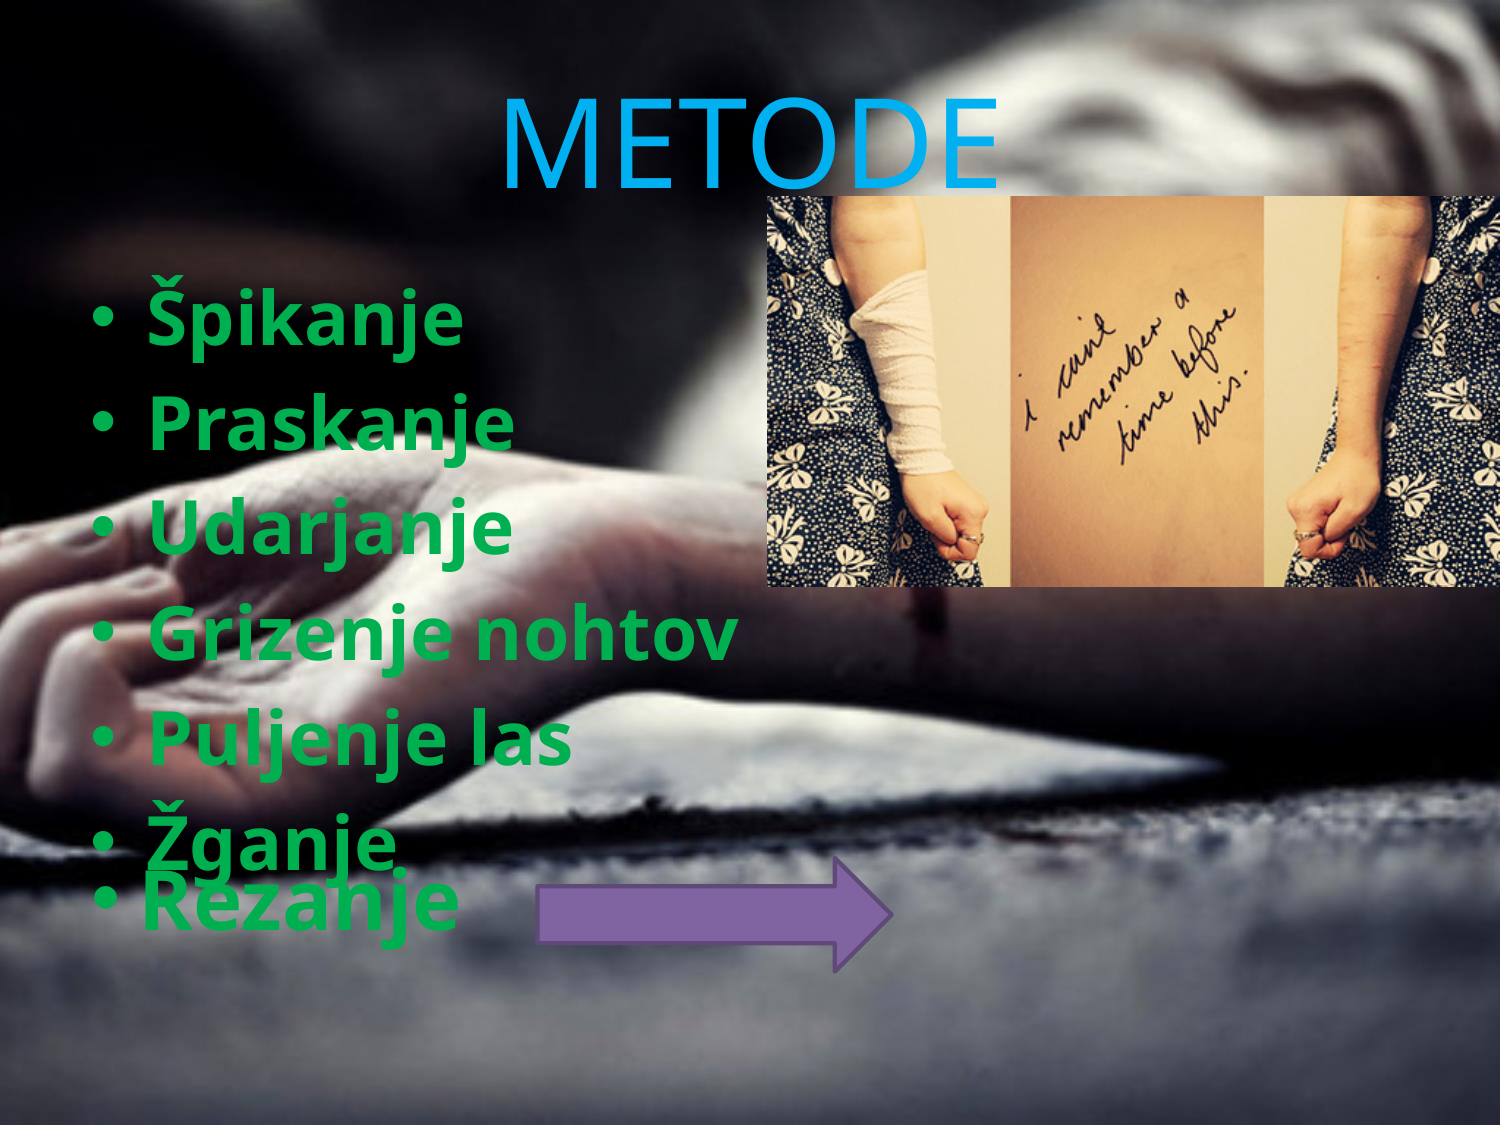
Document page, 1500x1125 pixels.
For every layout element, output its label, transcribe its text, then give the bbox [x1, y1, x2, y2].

text_box Rezanje [76, 839, 821, 955]
title METODE [75, 45, 1425, 233]
list Špikanje Praskanje Udarjanje Grizenje nohtov Puljenje las Žganje [75, 262, 1425, 905]
text_box [537, 857, 892, 972]
picture [0, 0, 1500, 1125]
